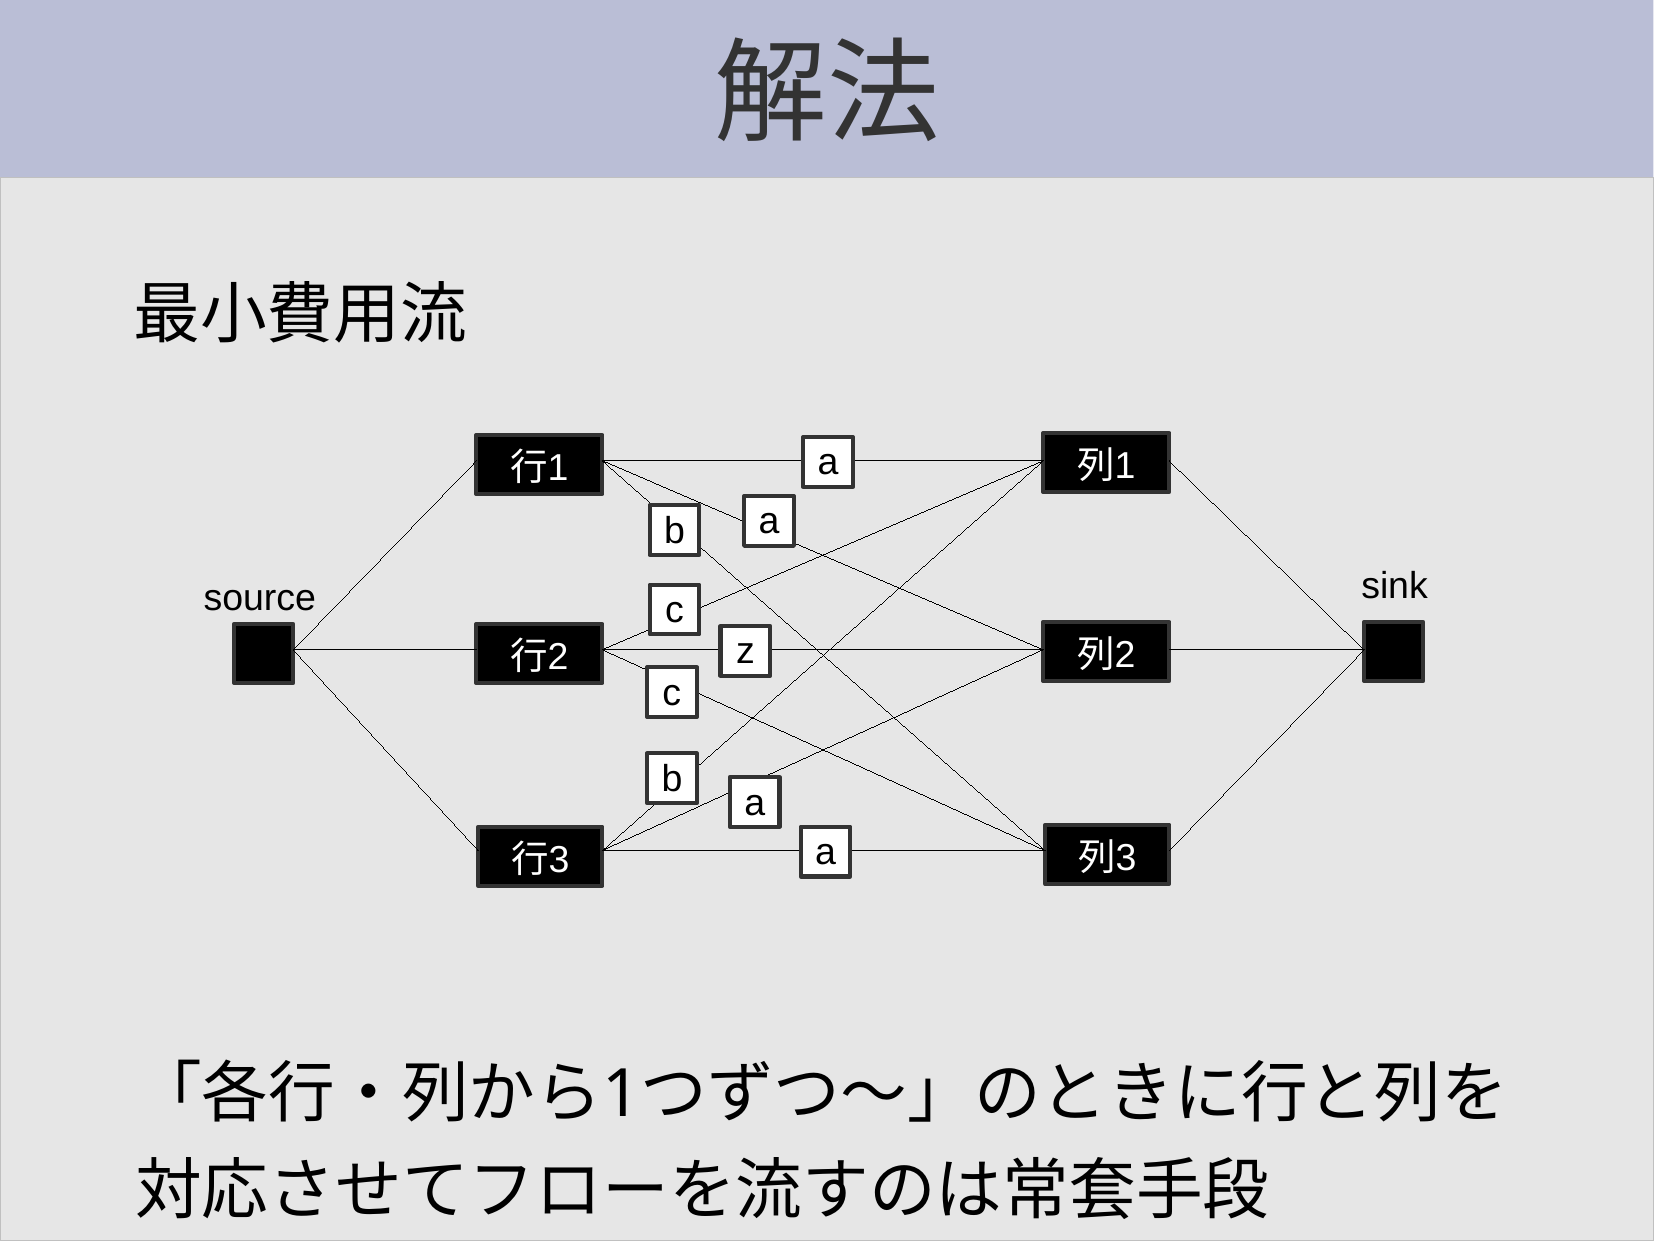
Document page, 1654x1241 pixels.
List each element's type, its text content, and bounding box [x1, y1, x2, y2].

text_box 列1 [1043, 432, 1170, 492]
text_box z [720, 625, 771, 676]
list 最小費用流 [121, 248, 1534, 339]
text_box 行2 [476, 623, 603, 683]
text_box b [647, 753, 697, 804]
text_box a [800, 826, 851, 877]
text_box b [649, 505, 700, 556]
text_box [234, 626, 294, 683]
text_box 列3 [1045, 824, 1170, 884]
text_box a [803, 437, 853, 487]
text_box sink [1346, 557, 1443, 615]
text_box 行1 [476, 434, 603, 494]
list 「各行・列から1つずつ〜」のときに行と列を対応させてフローを流すのは常套手段 [123, 1027, 1536, 1185]
text_box source [188, 569, 332, 626]
text_box a [744, 496, 794, 546]
text_box 行3 [478, 826, 603, 886]
text_box c [649, 584, 700, 635]
text_box c [647, 667, 697, 718]
text_box [1364, 621, 1424, 681]
title 解法 [121, 20, 1534, 148]
text_box 列2 [1043, 621, 1170, 681]
text_box a [729, 777, 780, 827]
